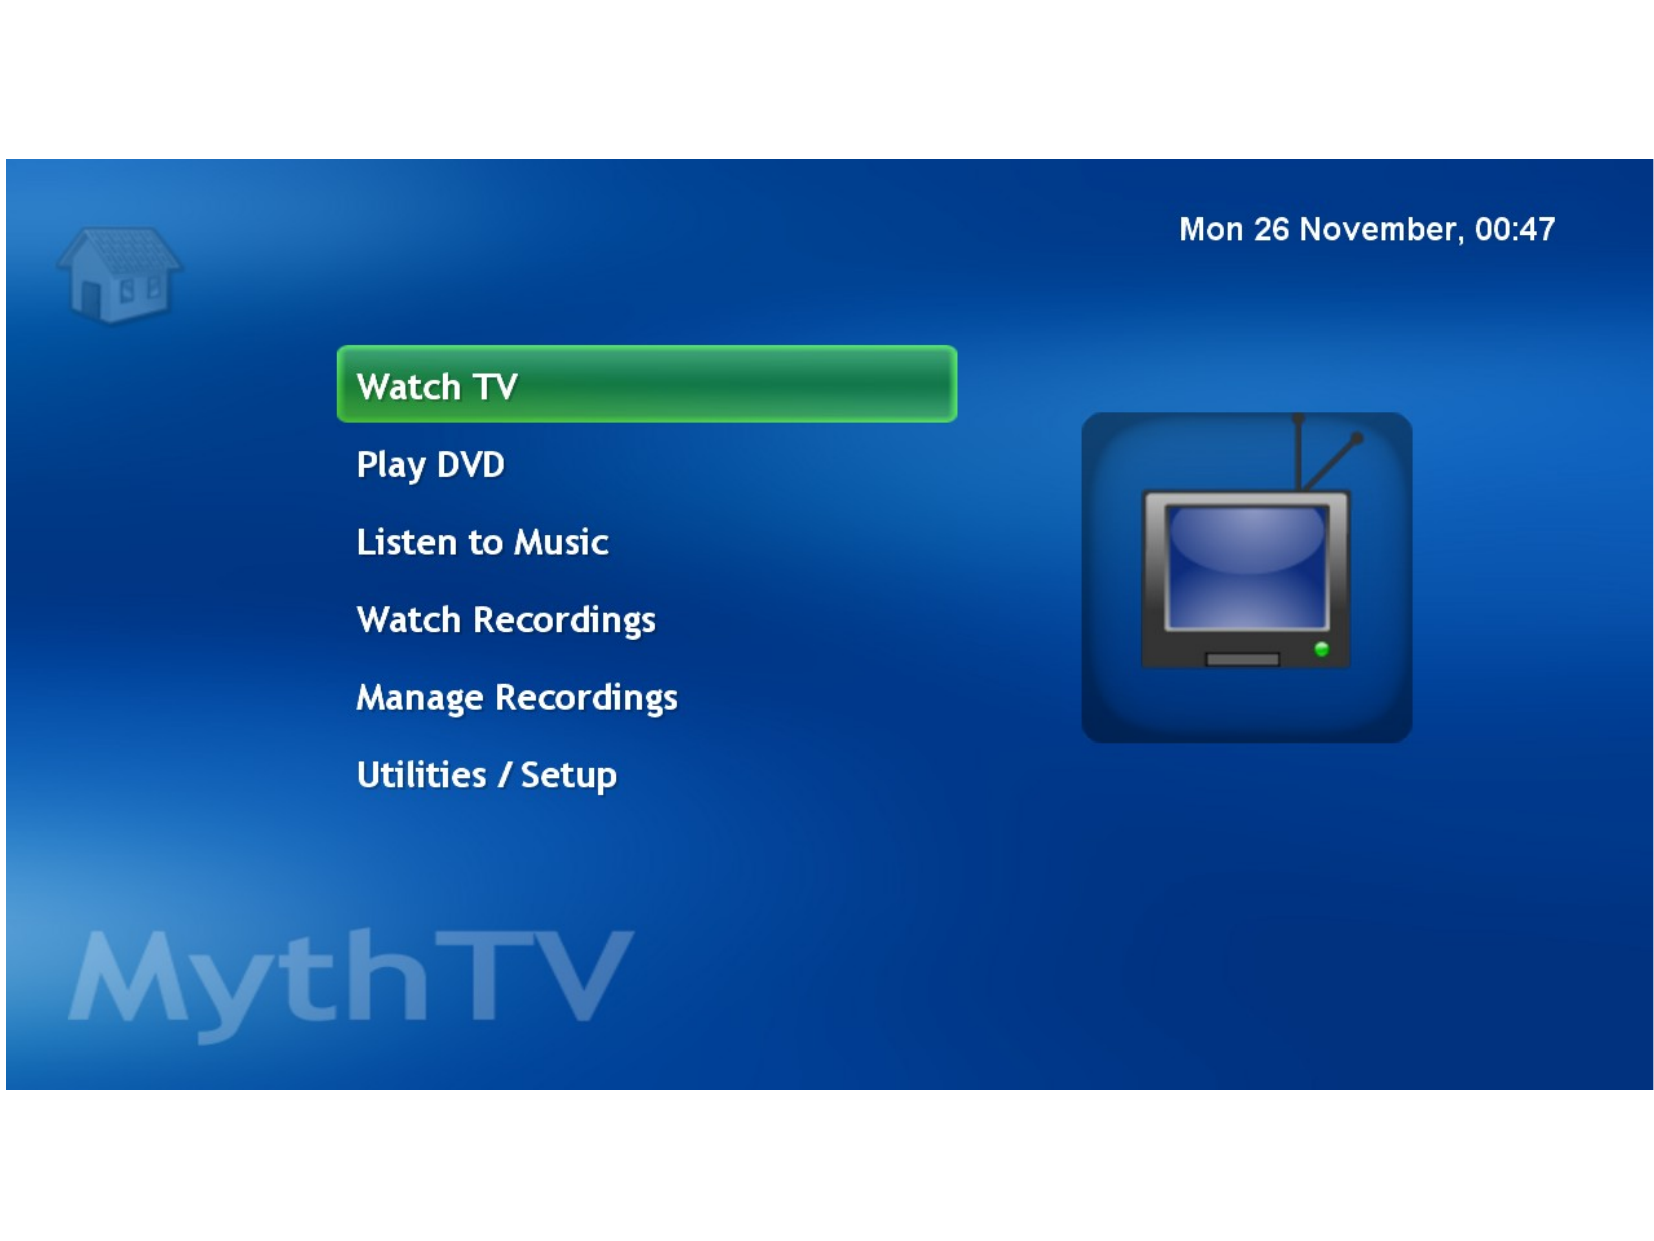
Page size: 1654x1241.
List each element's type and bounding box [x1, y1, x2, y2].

picture [6, 159, 1654, 1091]
